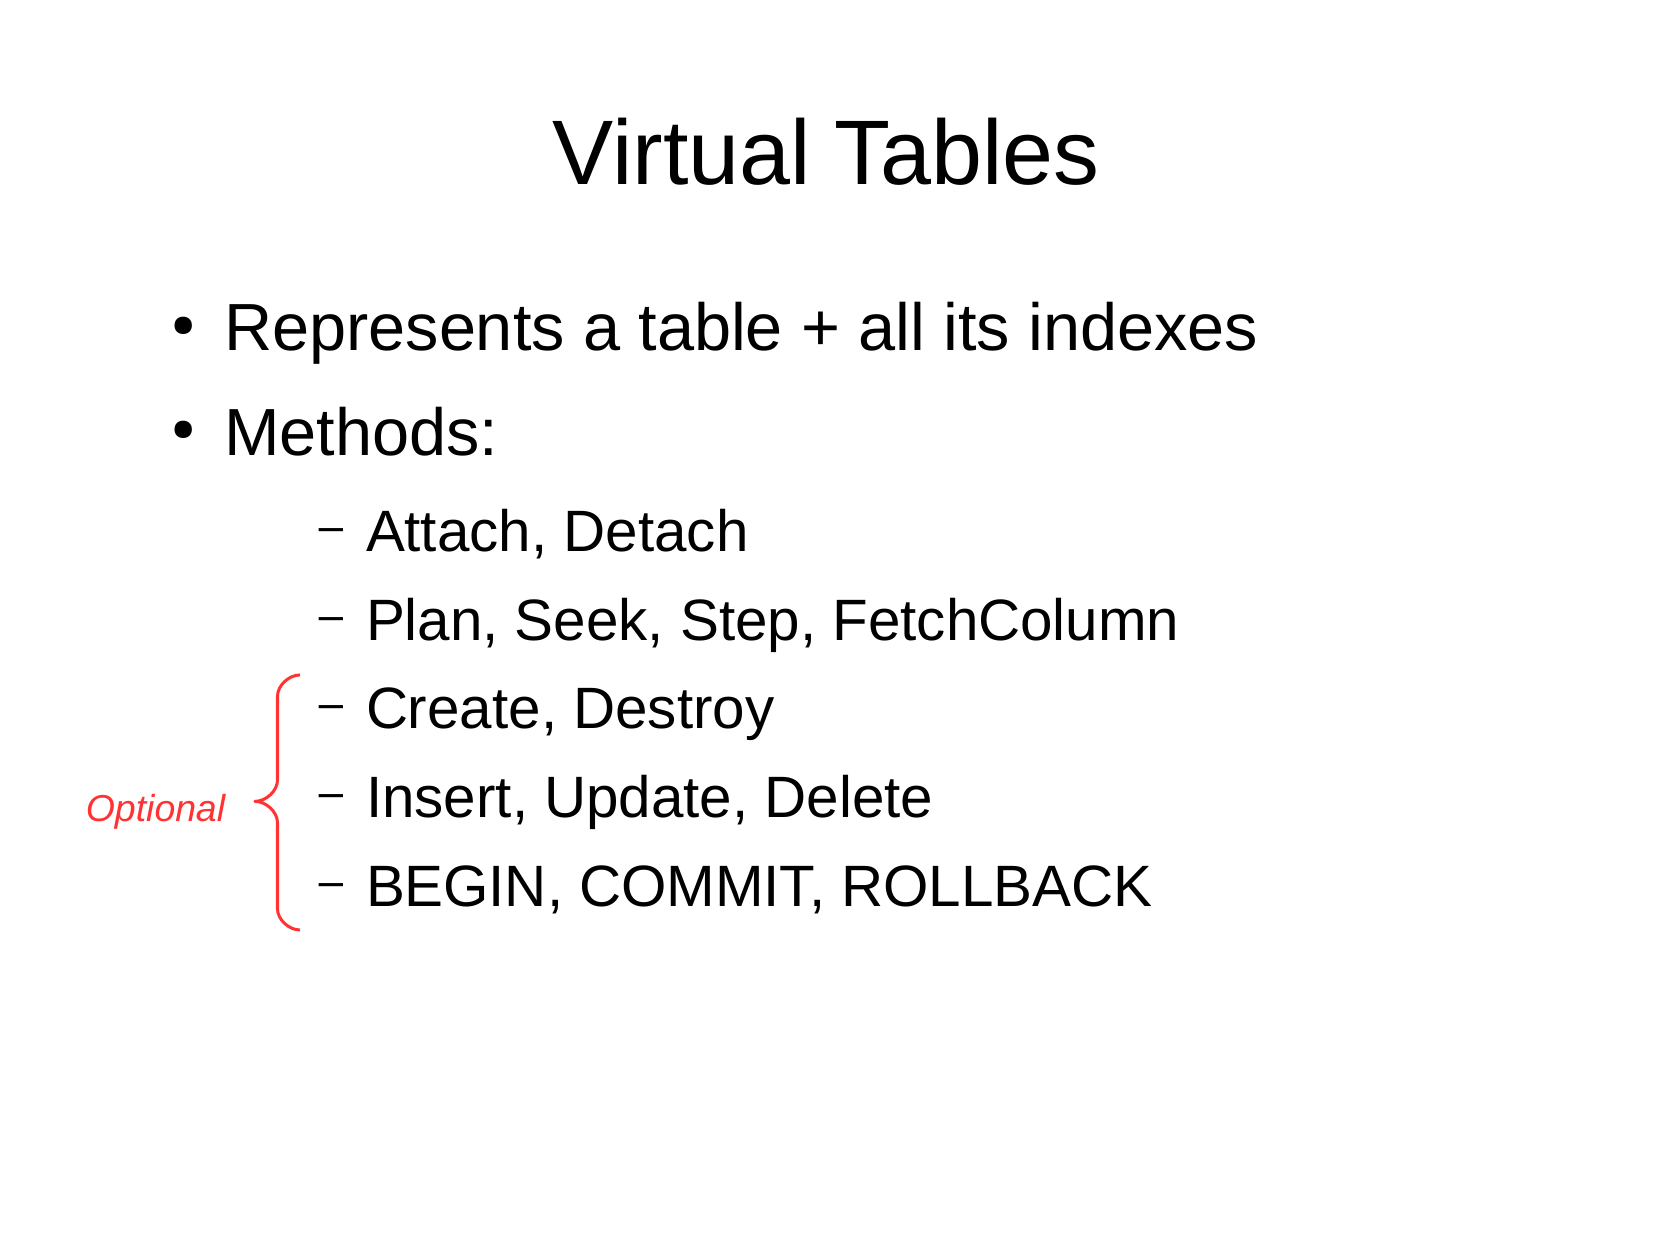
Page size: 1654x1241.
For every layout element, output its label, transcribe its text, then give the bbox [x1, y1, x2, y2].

title Virtual Tables [82, 49, 1571, 257]
list Represents a table + all its indexes Methods: Attach, Detach Plan, Seek, Step, FetchColumn Create, Destroy Insert, Update, Delete BEGIN, COMMIT, ROLLBACK [82, 290, 1571, 1010]
text_box Optional [71, 780, 241, 839]
